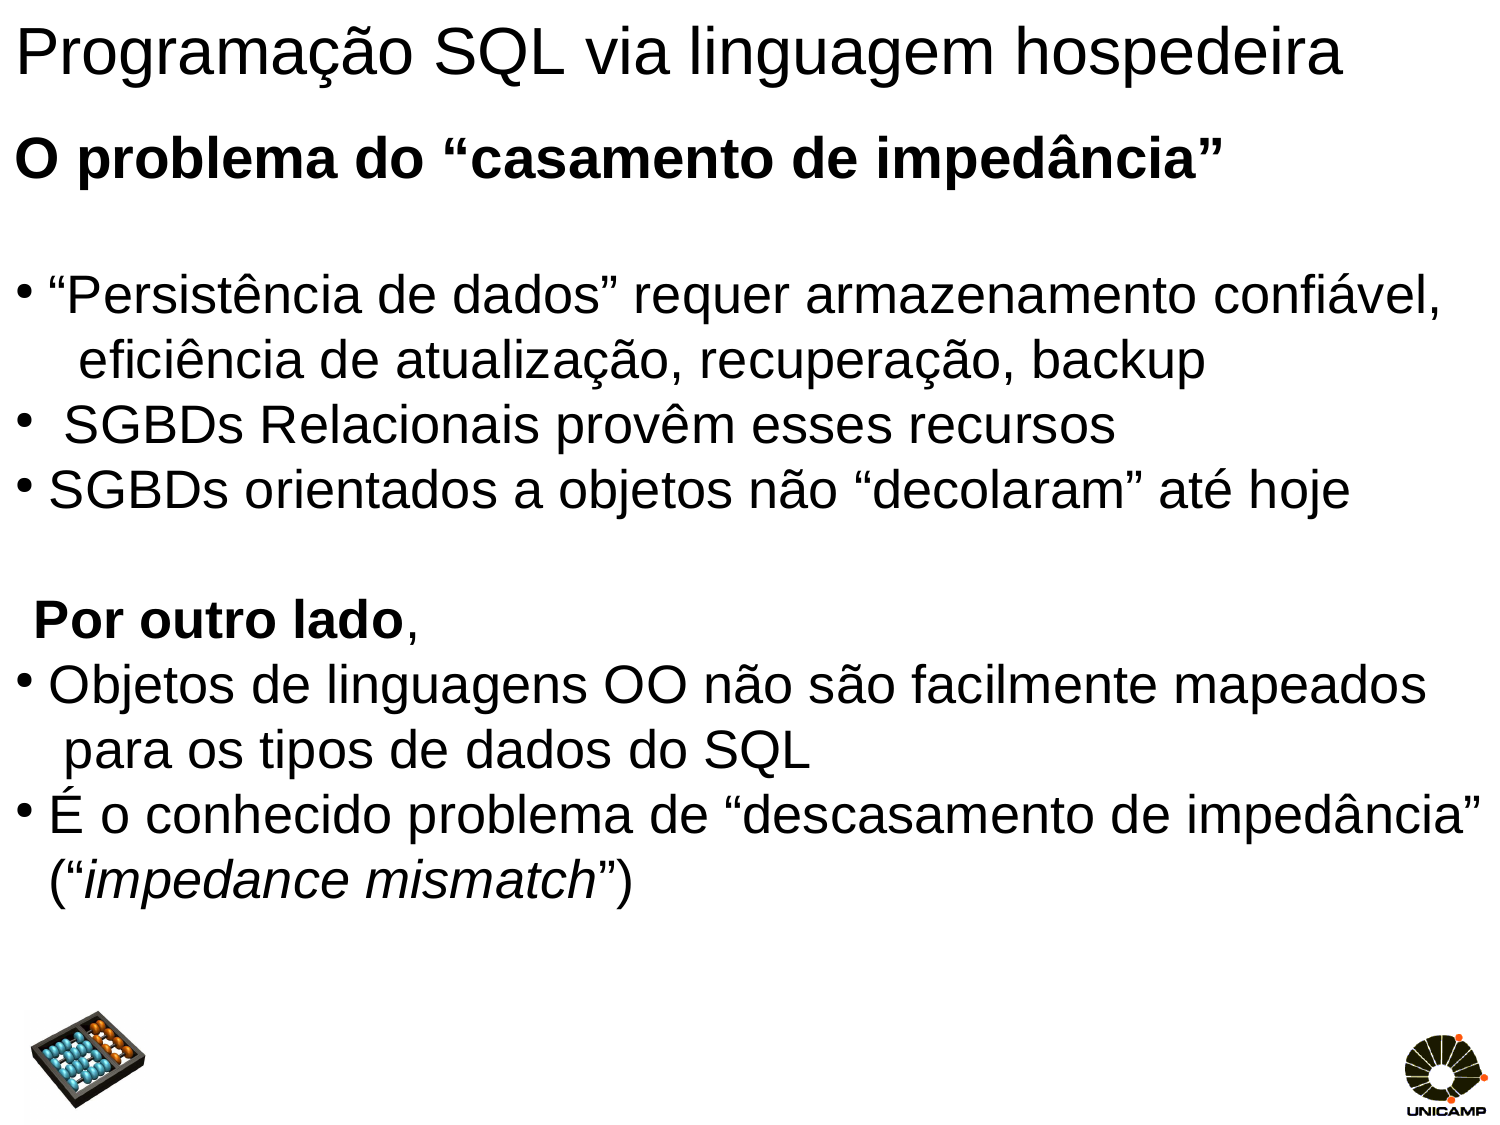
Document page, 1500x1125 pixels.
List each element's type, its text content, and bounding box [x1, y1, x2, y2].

text_box O problema do “casamento de impedância” “Persistência de dados” requer armazenamento confiável, eficiência de atualização, recuperação, backup SGBDs Relacionais provêm esses recursos SGBDs orientados a objetos não “decolaram” até hoje Por outro lado, Objetos de linguagens OO não são facilmente mapeados para os tipos de dados do SQL É o conhecido problema de “descasamento de impedância” (“impedance mismatch”) [0, 112, 1500, 917]
text_box Programação SQL via linguagem hospedeira [0, 0, 1464, 96]
